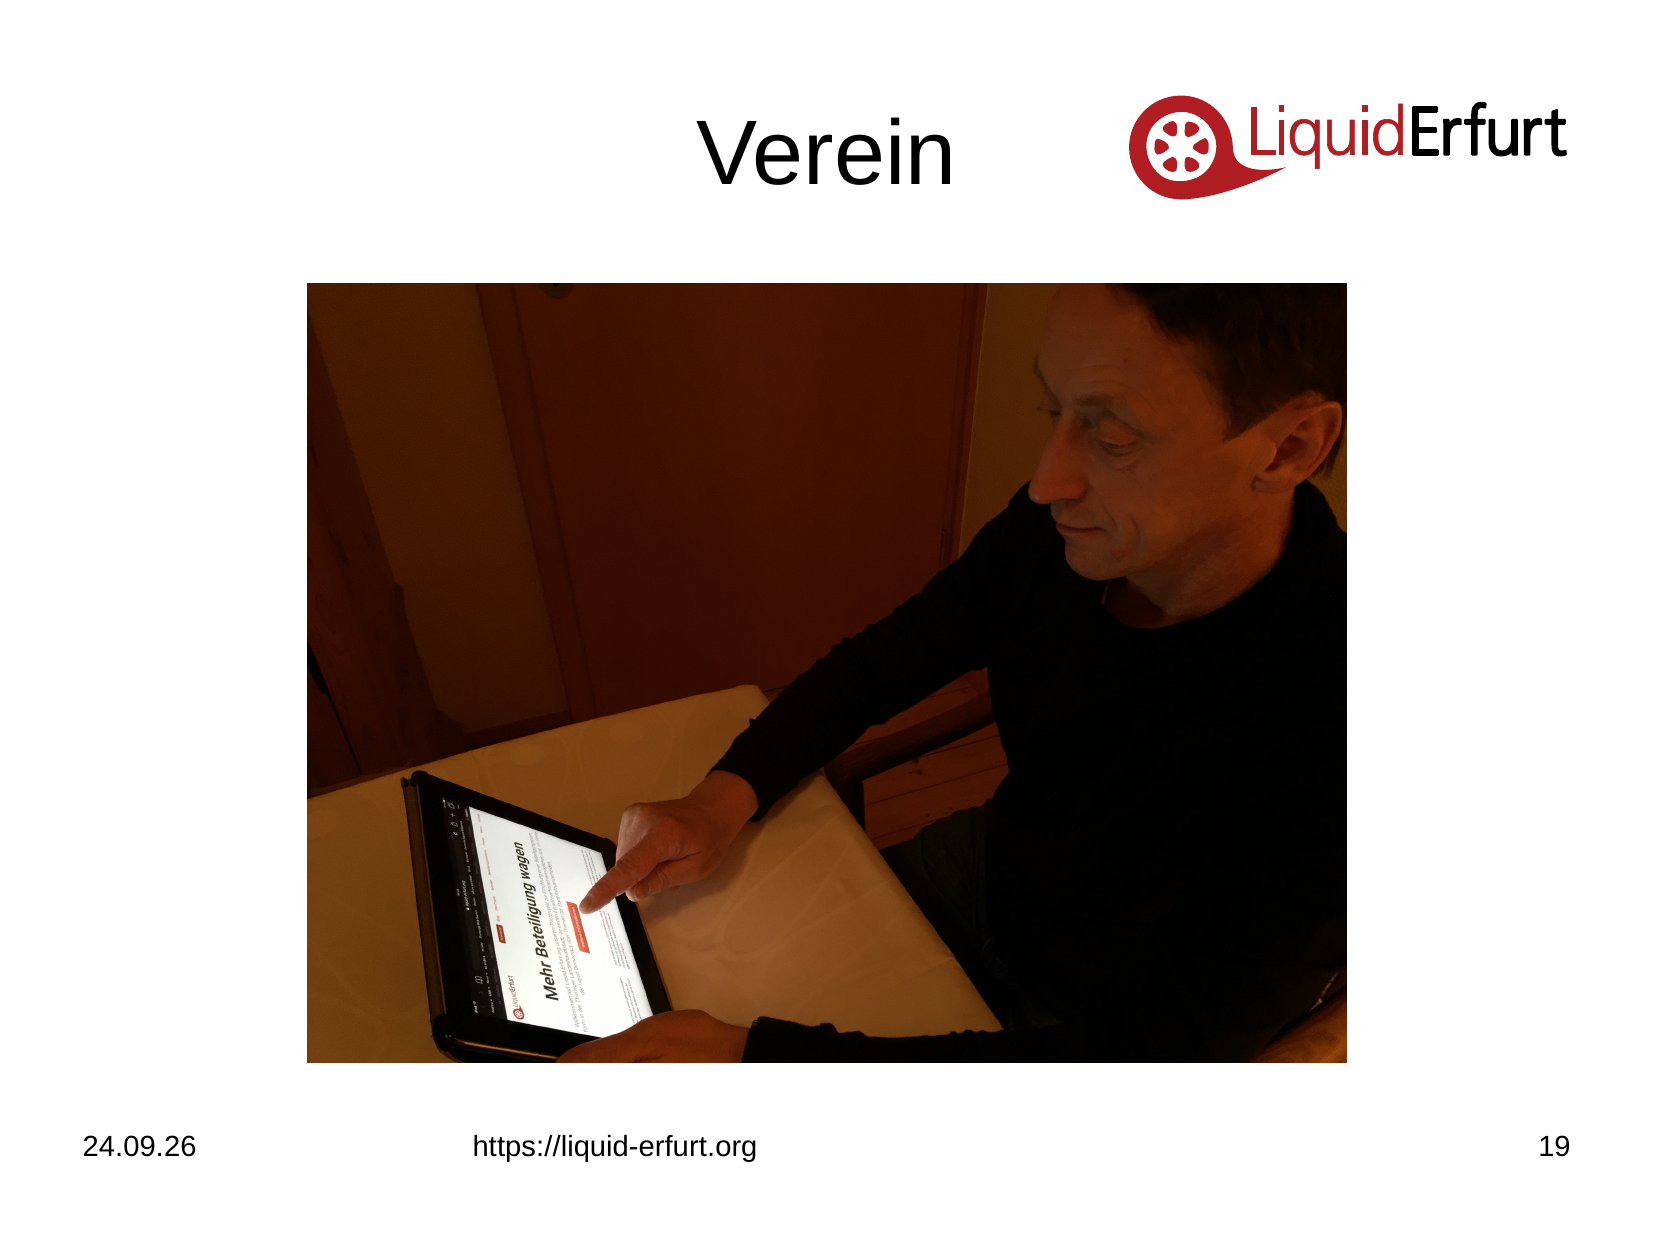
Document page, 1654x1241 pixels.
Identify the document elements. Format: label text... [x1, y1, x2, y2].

title Verein [82, 49, 1571, 257]
picture [307, 283, 1347, 1063]
